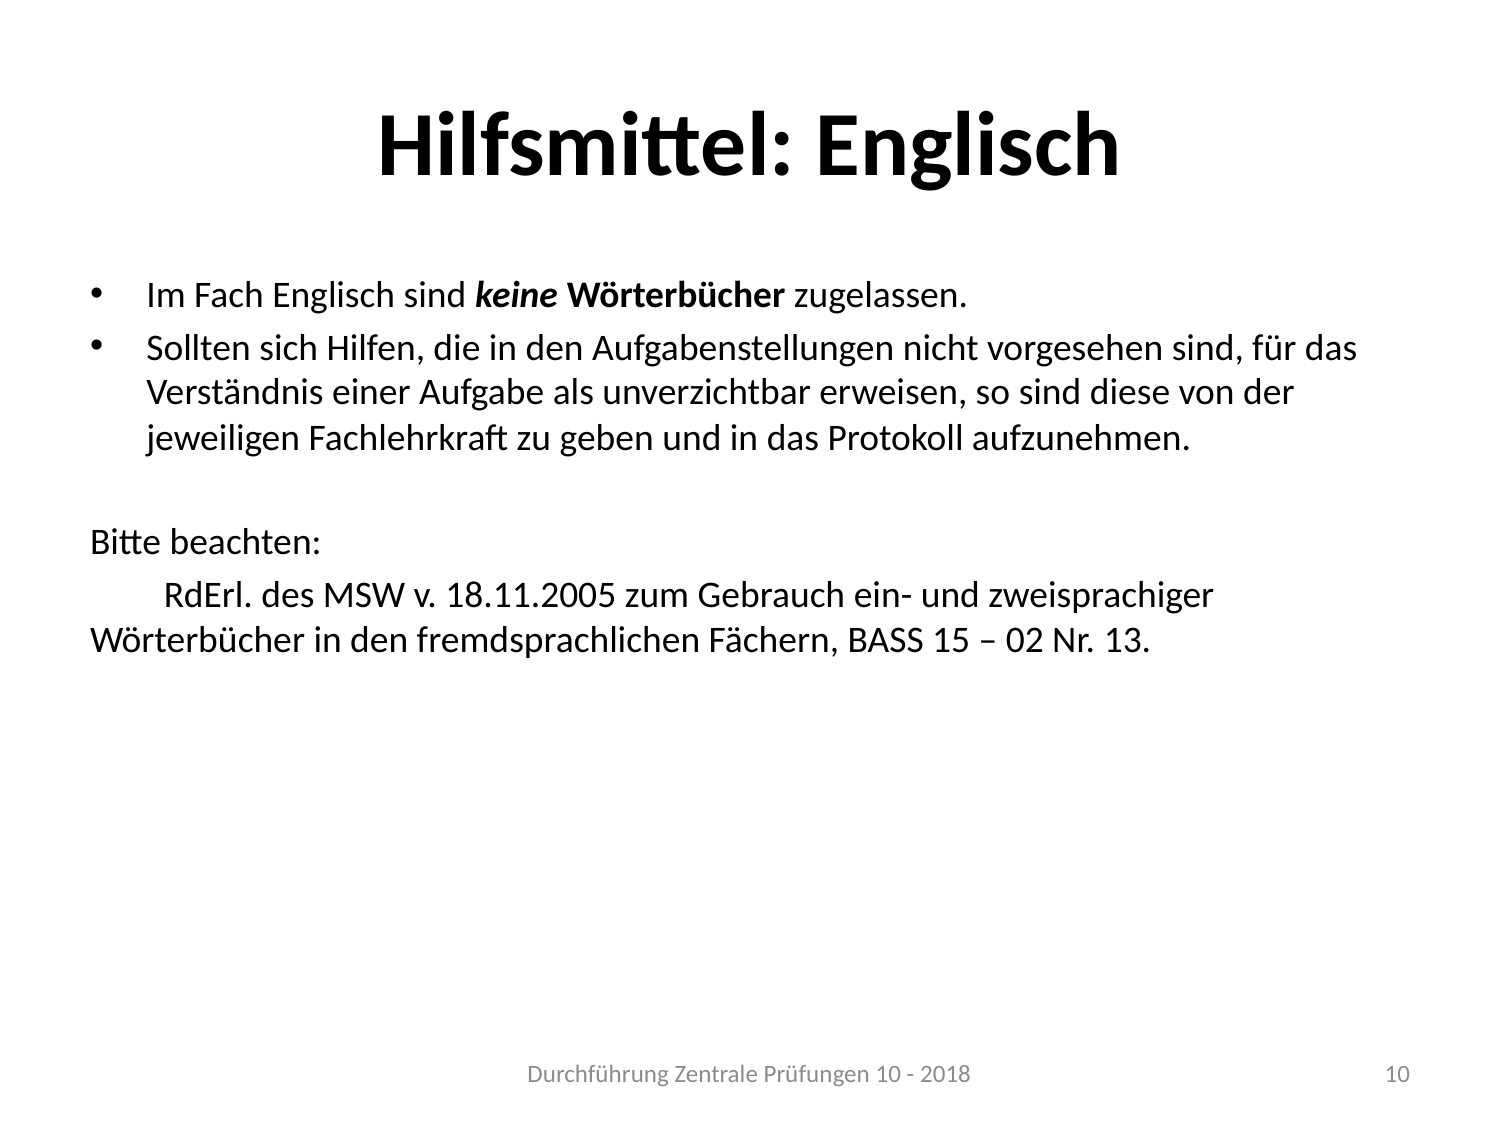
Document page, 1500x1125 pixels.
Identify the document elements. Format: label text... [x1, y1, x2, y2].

slide_number <Foliennummer> [1074, 1042, 1425, 1103]
footer Durchführung Zentrale Prüfungen 10 - 2018 [512, 1042, 988, 1103]
title Hilfsmittel: Englisch [75, 45, 1425, 233]
list Im Fach Englisch sind keine Wörterbücher zugelassen. Sollten sich Hilfen, die in den Aufgabenstellungen nicht vorgesehen sind, für das Verständnis einer Aufgabe als unverzichtbar erweisen, so sind diese von der jeweiligen Fachlehrkraft zu geben und in das Protokoll aufzunehmen. Bitte beachten: RdErl. des MSW v. 18.11.2005 zum Gebrauch ein- und zweisprachiger Wörterbücher in den fremdsprachlichen Fächern, BASS 15 – 02 Nr. 13. [75, 262, 1425, 1005]
